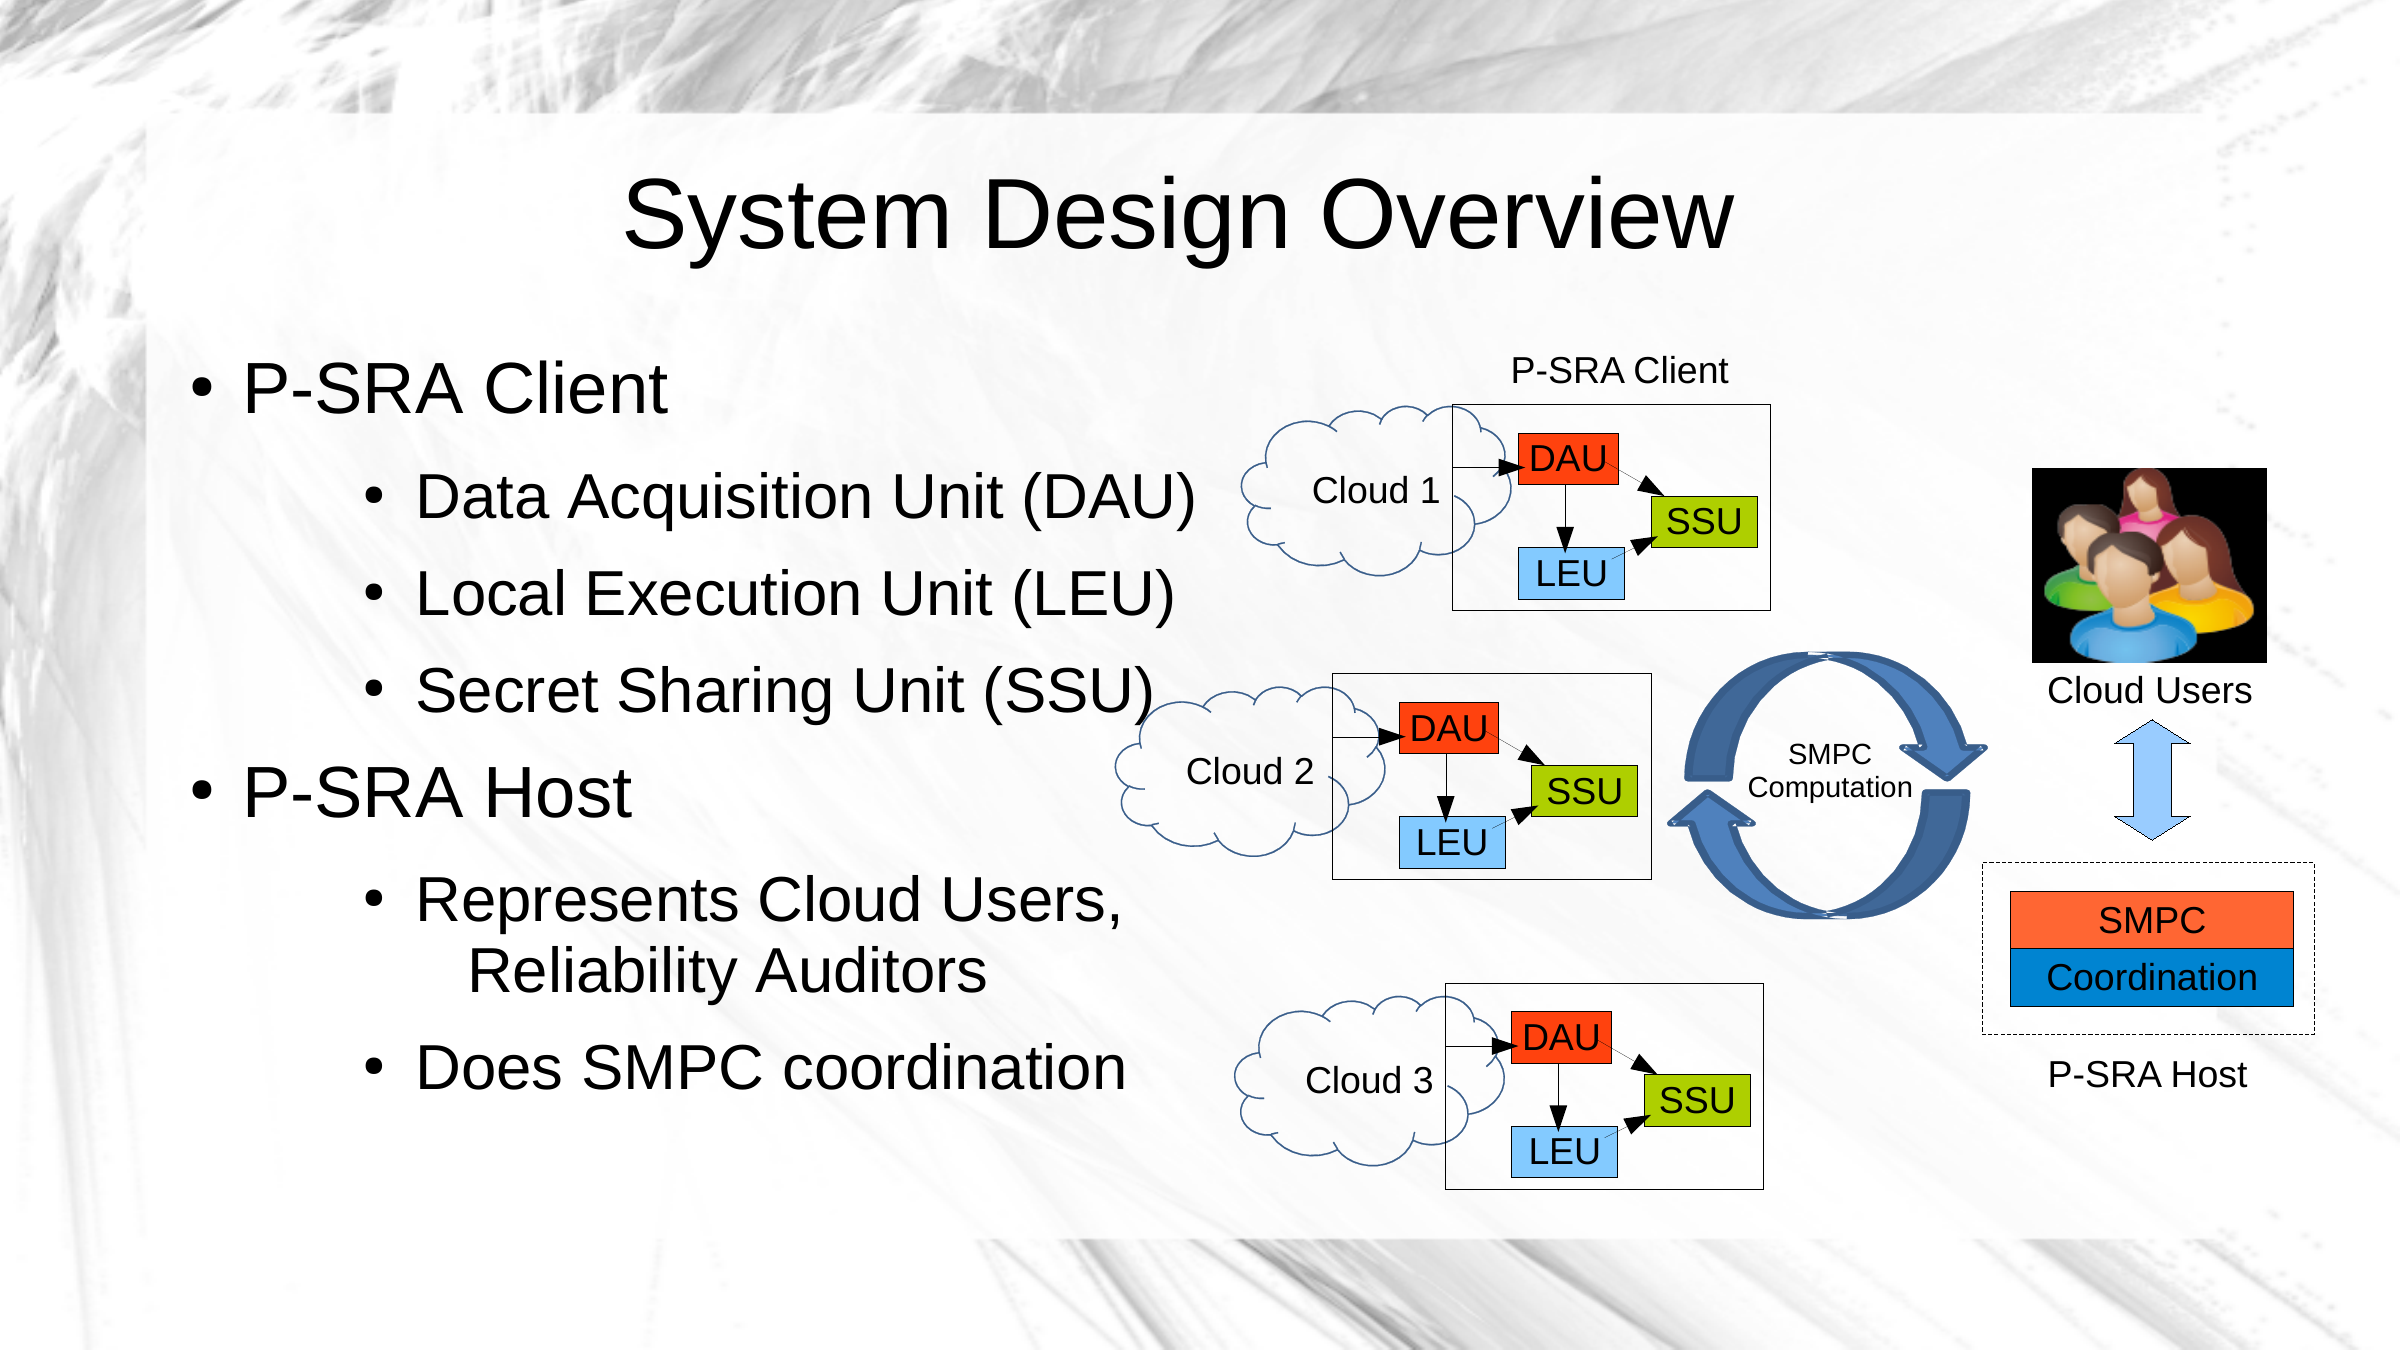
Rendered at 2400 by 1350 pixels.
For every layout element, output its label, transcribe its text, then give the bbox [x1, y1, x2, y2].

text_box P-SRA Client [1563, 347, 1677, 394]
text_box DAU [1399, 702, 1499, 754]
text_box DAU [1511, 1011, 1612, 1064]
text_box LEU [1399, 816, 1506, 869]
picture [0, 0, 2400, 1350]
text_box SMPC Computation [1774, 748, 1887, 795]
text_box LEU [1518, 547, 1625, 600]
title System Design Overview [171, 122, 2186, 305]
text_box SMPC [2010, 891, 2294, 948]
text_box [2114, 719, 2191, 841]
text_box SSU [1651, 496, 1758, 548]
text_box DAU [1518, 433, 1619, 485]
text_box SSU [1531, 765, 1638, 817]
text_box SSU [1644, 1074, 1751, 1127]
text_box P-SRA Host [2100, 1051, 2196, 1098]
text_box Cloud Users [2093, 668, 2207, 714]
list P-SRA Client Data Acquisition Unit (DAU) Local Execution Unit (LEU) Secret Sharing Unit (SSU) P-SRA Host Represents Cloud Users, Reliability Auditors Does SMPC coordination [171, 348, 1201, 1262]
text_box LEU [1511, 1126, 1618, 1178]
text_box Coordination [2010, 948, 2294, 1007]
